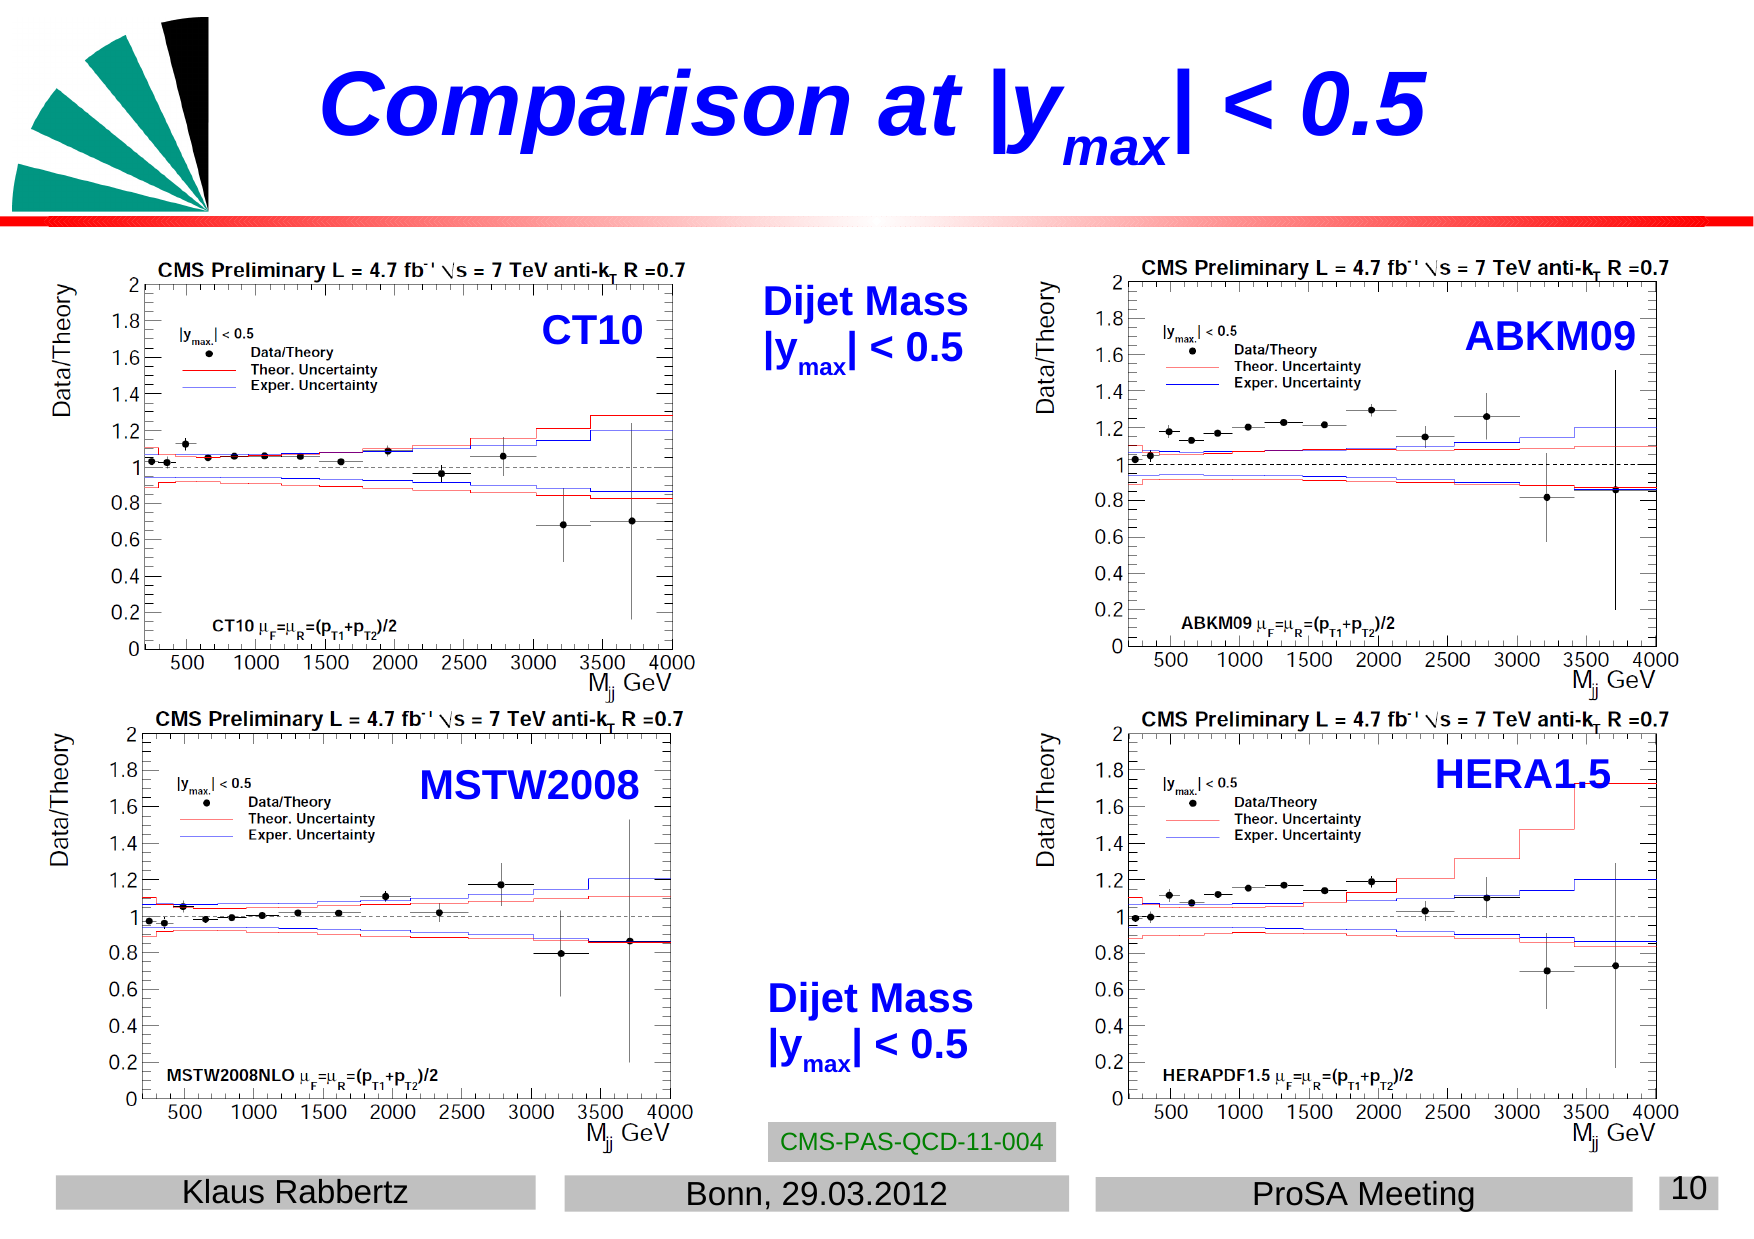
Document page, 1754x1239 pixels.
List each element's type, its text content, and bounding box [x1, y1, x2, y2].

title Comparison at |ymax| < 0.5 [220, 16, 1525, 213]
text_box ABKM09 [1452, 307, 1649, 366]
picture [45, 257, 697, 1155]
text_box HERA1.5 [1423, 744, 1624, 804]
picture [1032, 708, 1682, 1155]
text_box CMS-PAS-QCD-11-004 [768, 1122, 1057, 1162]
text_box MSTW2008 [407, 755, 652, 815]
text_box CT10 [529, 301, 656, 360]
picture [1033, 257, 1682, 702]
text_box Dijet Mass |ymax| < 0.5 [751, 271, 982, 387]
text_box Dijet Mass |ymax| < 0.5 [755, 968, 987, 1084]
picture [12, 17, 209, 214]
